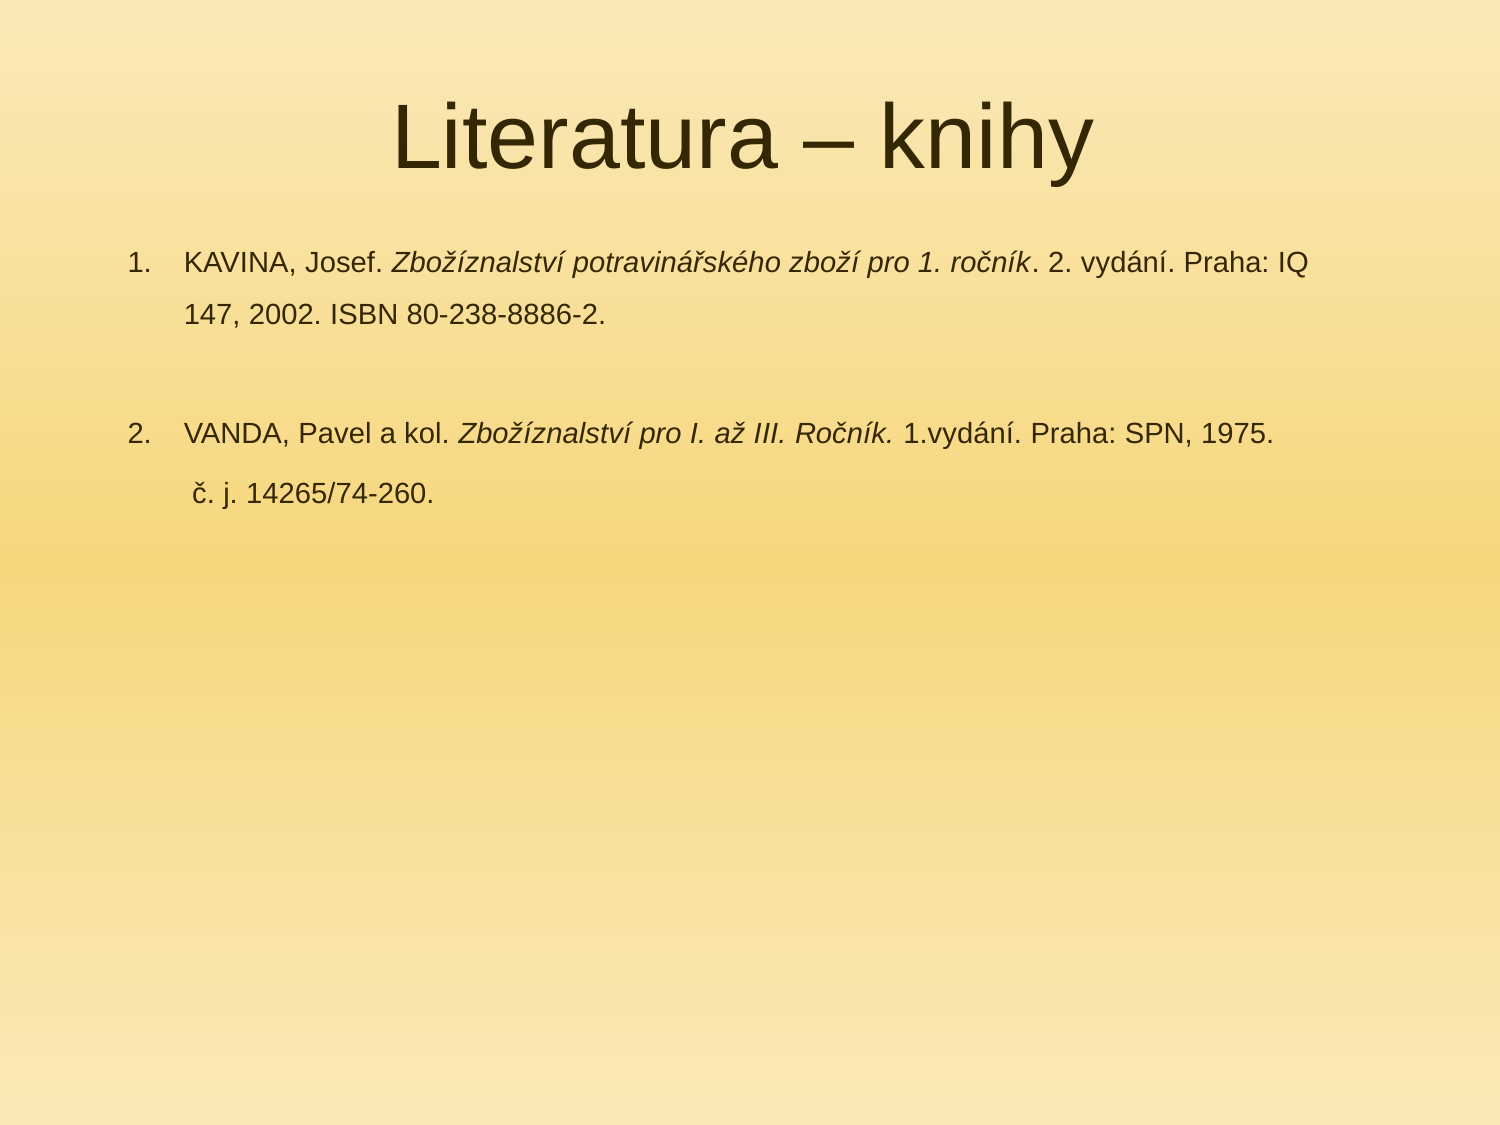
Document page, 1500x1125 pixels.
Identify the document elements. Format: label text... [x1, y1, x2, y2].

title Literatura – knihy [105, 58, 1381, 206]
list 1. KAVINA, Josef. Zbožíznalství potravinářského zboží pro 1. ročník. 2. vydání. Praha: IQ 147, 2002. ISBN 80-238-8886-2. 2. VANDA, Pavel a kol. Zbožíznalství pro I. až III. Ročník. 1.vydání. Praha: SPN, 1975. č. j. 14265/74-260. [112, 175, 1388, 941]
